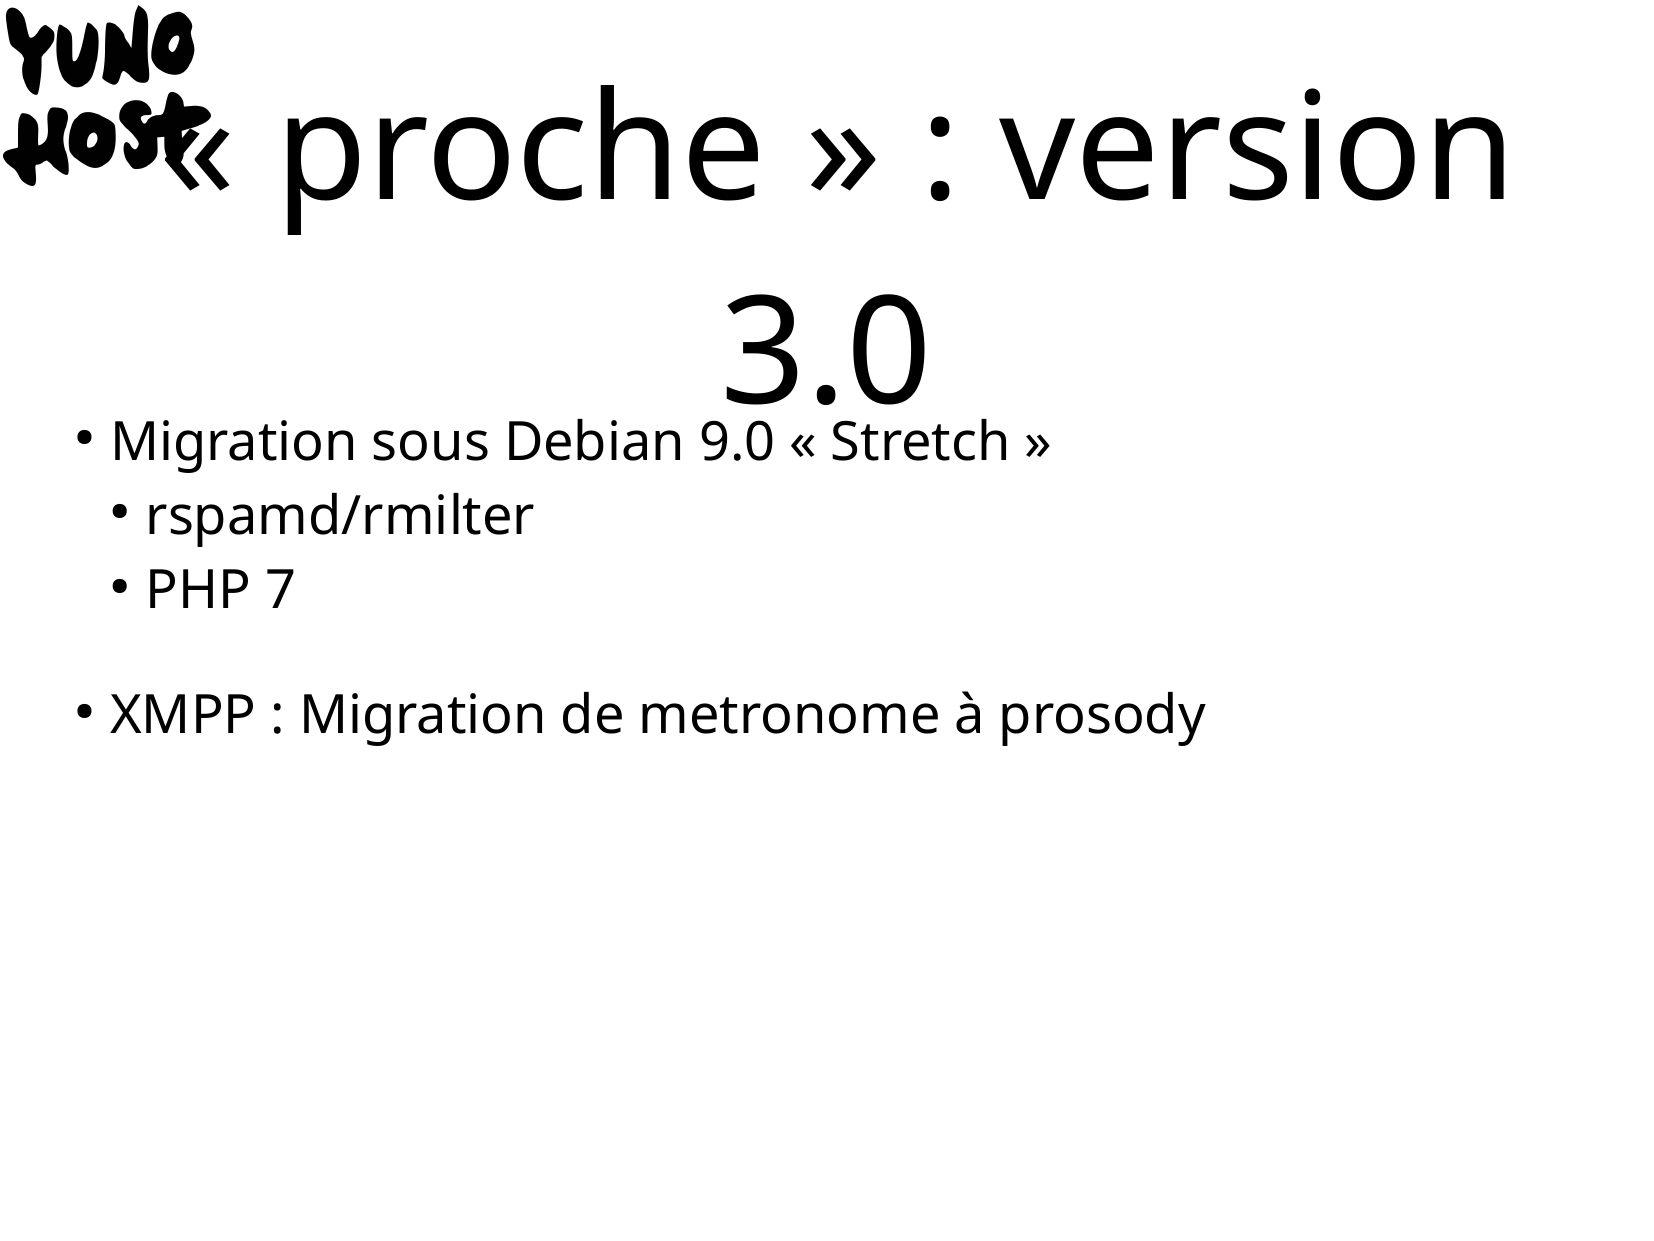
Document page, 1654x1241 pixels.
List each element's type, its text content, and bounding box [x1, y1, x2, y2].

text_box Migration sous Debian 9.0 « Stretch » rspamd/rmilter PHP 7 XMPP : Migration de metronome à prosody [60, 394, 1576, 728]
title Le FuturTM « proche » : version 3.0 [82, 13, 1571, 270]
picture [3, 5, 211, 186]
